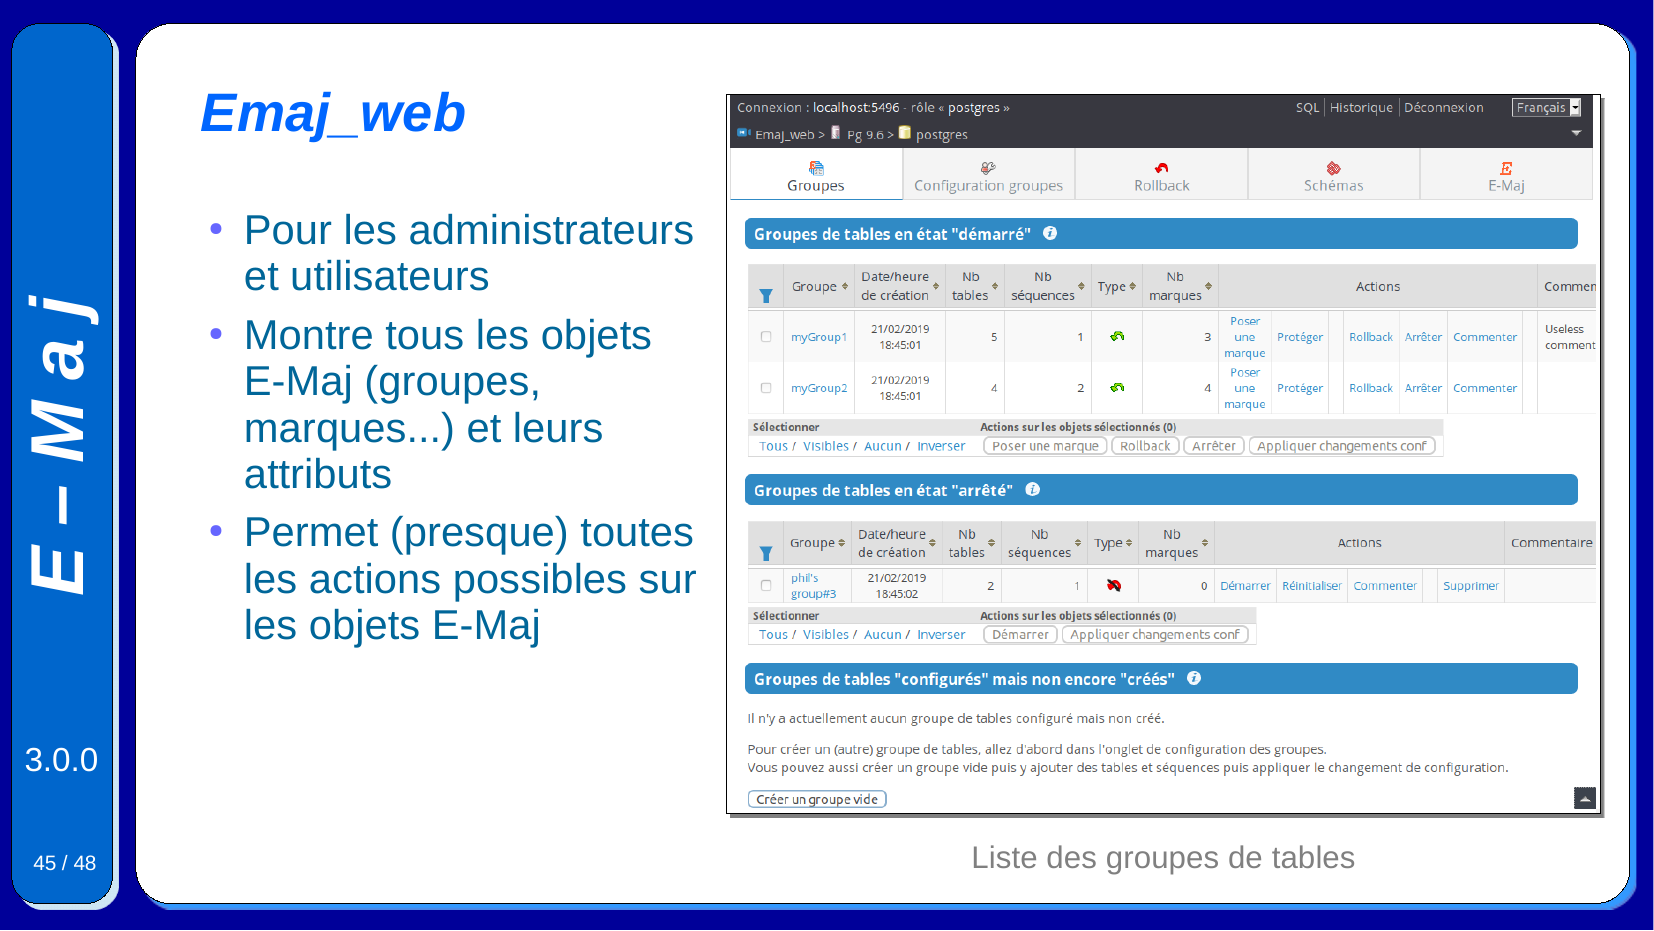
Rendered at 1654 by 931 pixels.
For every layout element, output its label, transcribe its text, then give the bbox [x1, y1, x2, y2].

picture [726, 94, 1601, 814]
text_box Liste des groupes de tables [956, 832, 1372, 883]
list Pour les administrateurs et utilisateurs Montre tous les objets E-Maj (groupes, marques...) et leurs attributs Permet (presque) toutes les actions possibles sur les objets E-Maj [190, 206, 709, 756]
title Emaj_web [200, 34, 1575, 191]
